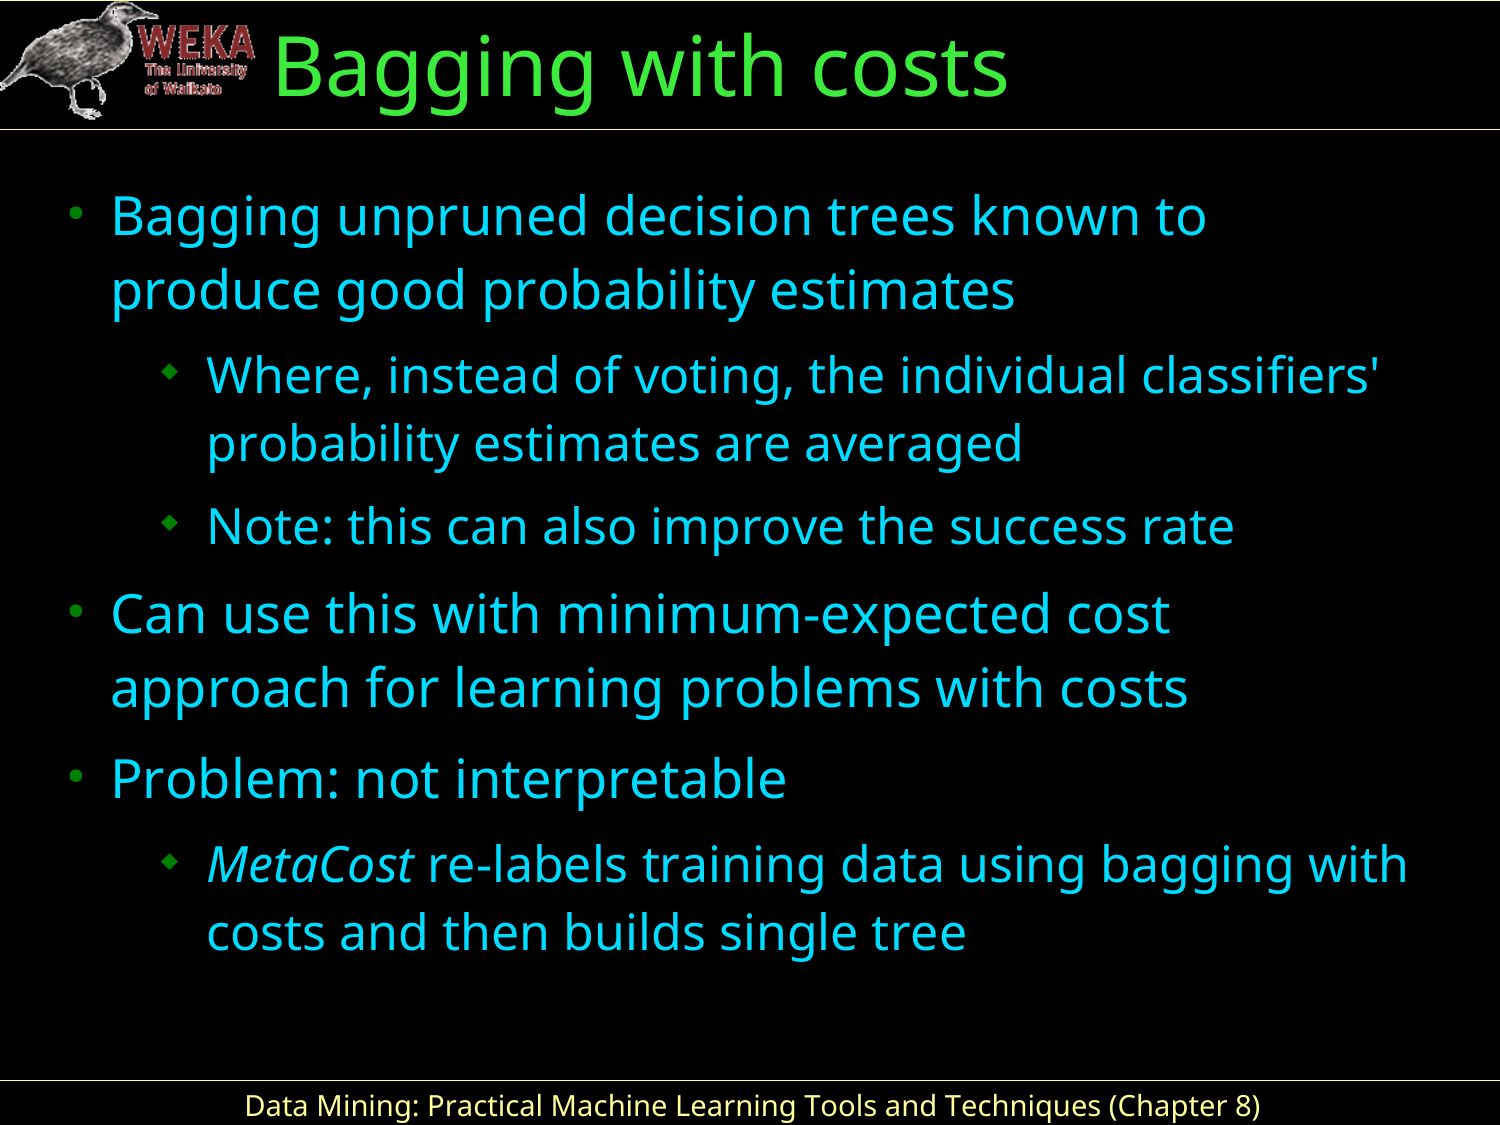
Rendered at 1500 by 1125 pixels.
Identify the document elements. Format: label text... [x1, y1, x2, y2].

list Bagging unpruned decision trees known to produce good probability estimates Where, instead of voting, the individual classifiers' probability estimates are averaged Note: this can also improve the success rate Can use this with minimum-expected cost approach for learning problems with costs Problem: not interpretable MetaCost re-labels training data using bagging with costs and then builds single tree [67, 177, 1418, 1093]
picture [0, 1, 263, 129]
title Bagging with costs [263, 0, 1500, 159]
